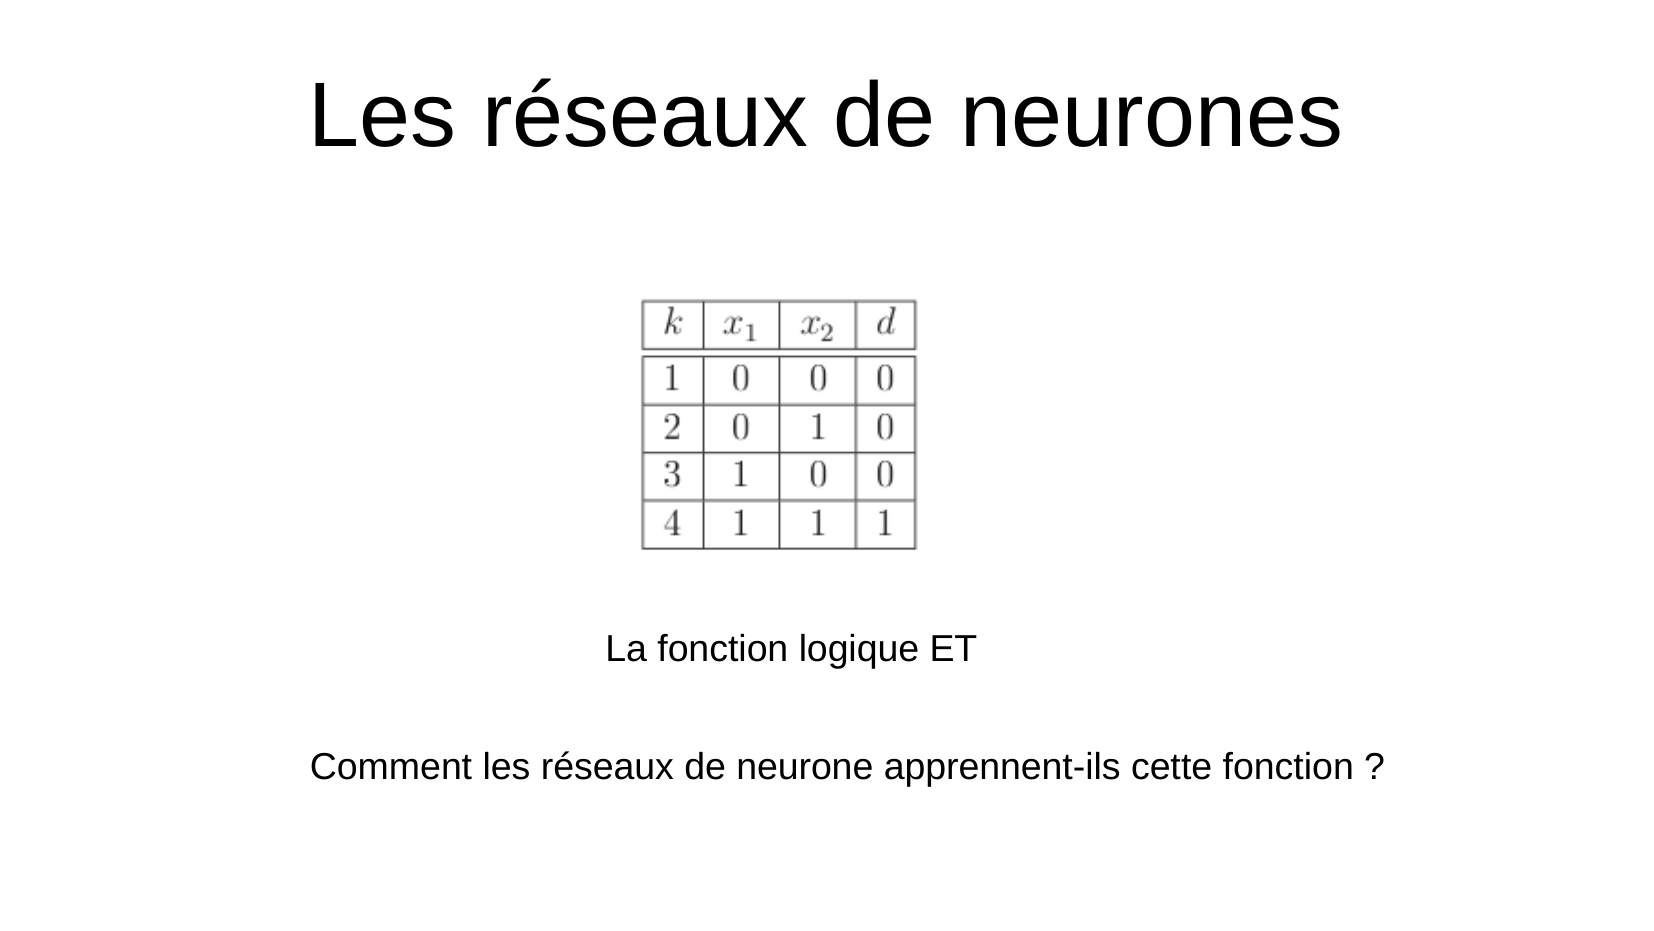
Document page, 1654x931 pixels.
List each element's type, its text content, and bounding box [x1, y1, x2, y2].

text_box La fonction logique ET [590, 620, 993, 677]
text_box Comment les réseaux de neurone apprennent-ils cette fonction ? [295, 738, 1401, 796]
picture [620, 287, 945, 570]
title Les réseaux de neurones [82, 37, 1571, 193]
